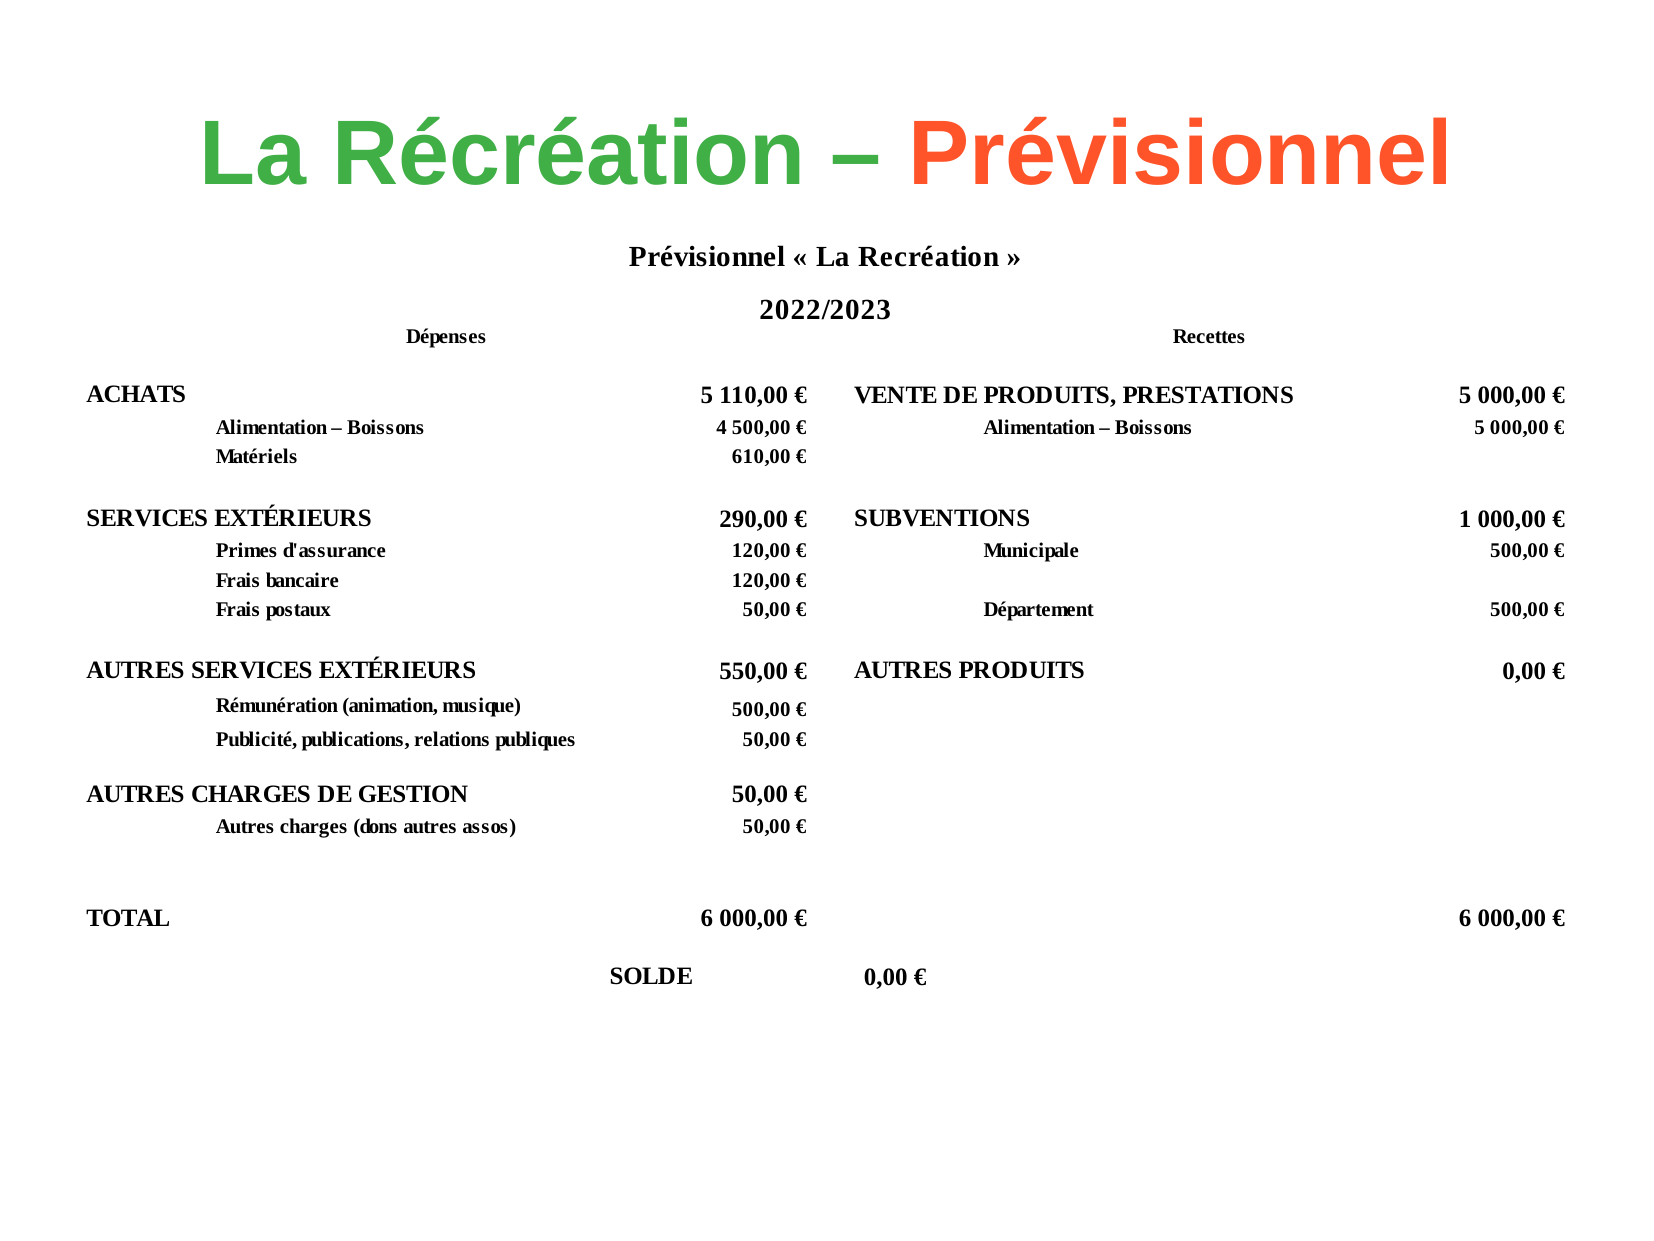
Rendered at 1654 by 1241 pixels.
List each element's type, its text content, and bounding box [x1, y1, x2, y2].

title La Récréation – Prévisionnel [82, 49, 1571, 257]
chart [84, 244, 1570, 996]
